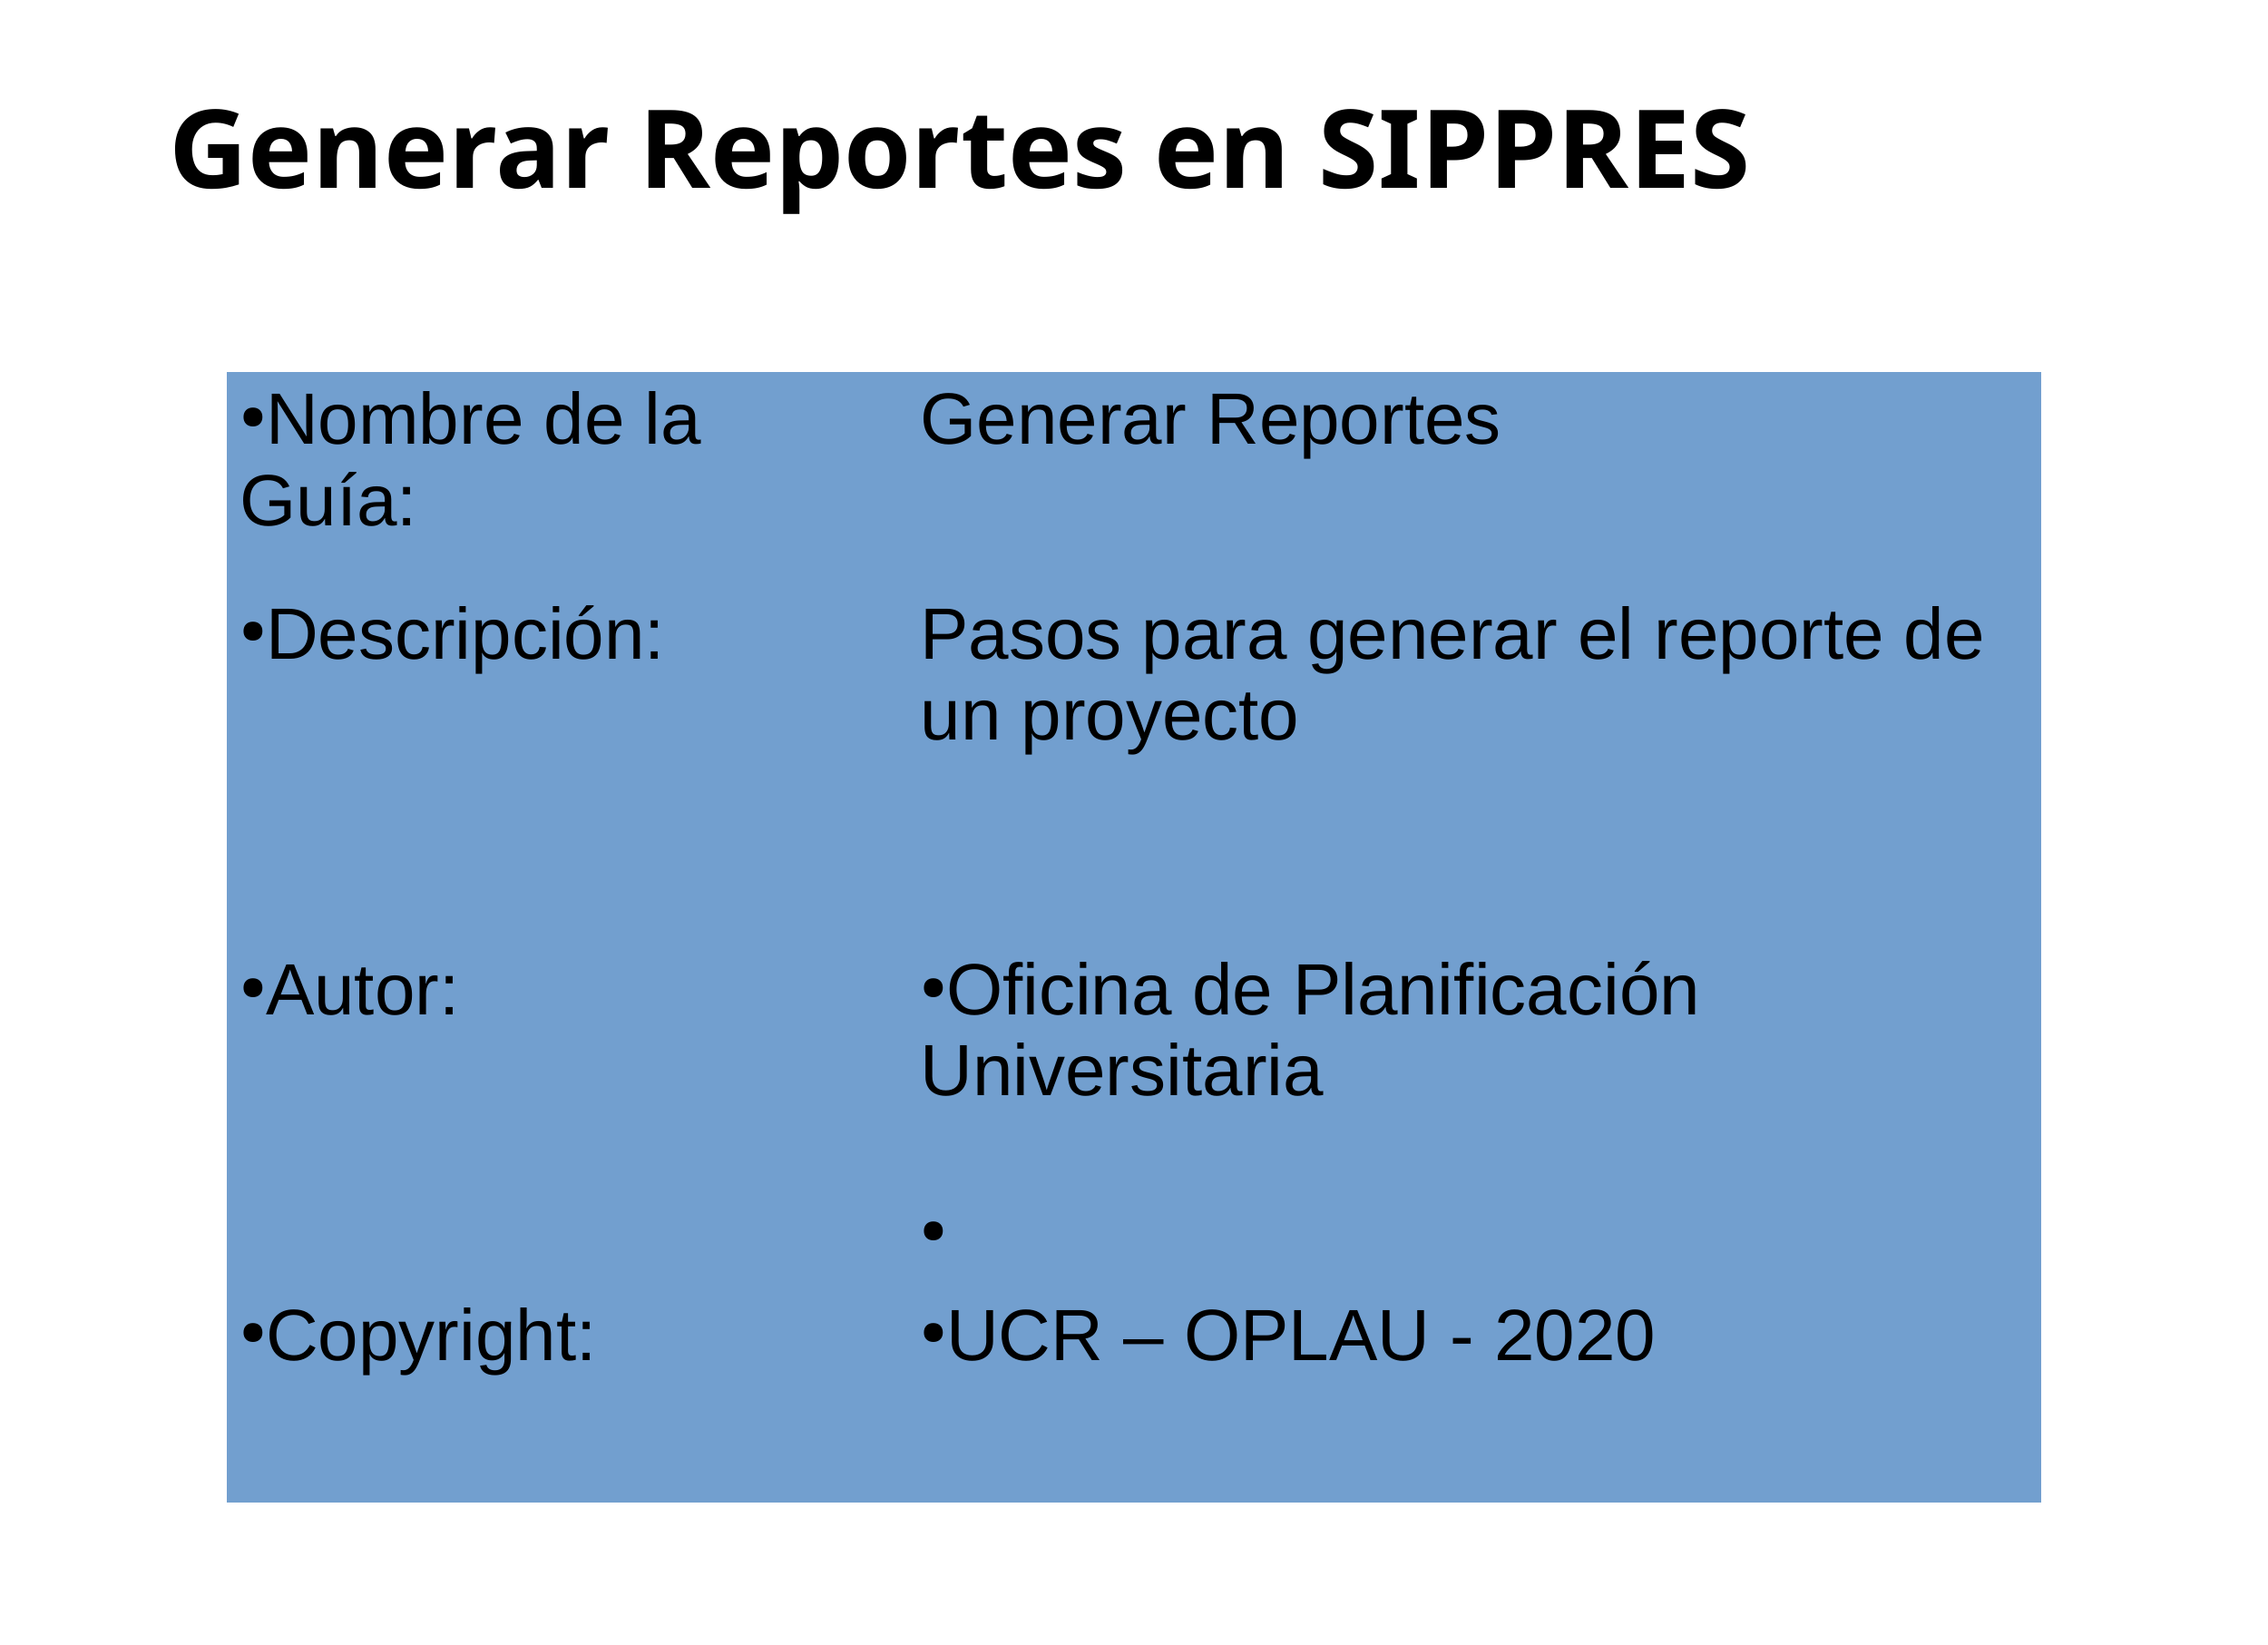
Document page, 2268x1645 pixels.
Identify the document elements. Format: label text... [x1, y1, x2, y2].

table_cell UCR – OPLAU - 2020 [907, 1288, 2041, 1503]
table_cell Autor: [227, 942, 907, 1288]
table_cell Pasos para generar el reporte de un proyecto [907, 586, 2041, 942]
table_cell Descripción: [227, 586, 907, 942]
title Generar Reportes en SIPPRES [155, 87, 2090, 279]
table_cell Oficina de Planificación Universitaria [907, 942, 2041, 1288]
table_cell Copyright: [227, 1288, 907, 1503]
table_header Nombre de la Guía: [227, 372, 907, 586]
table_header Generar Reportes [907, 372, 2041, 586]
